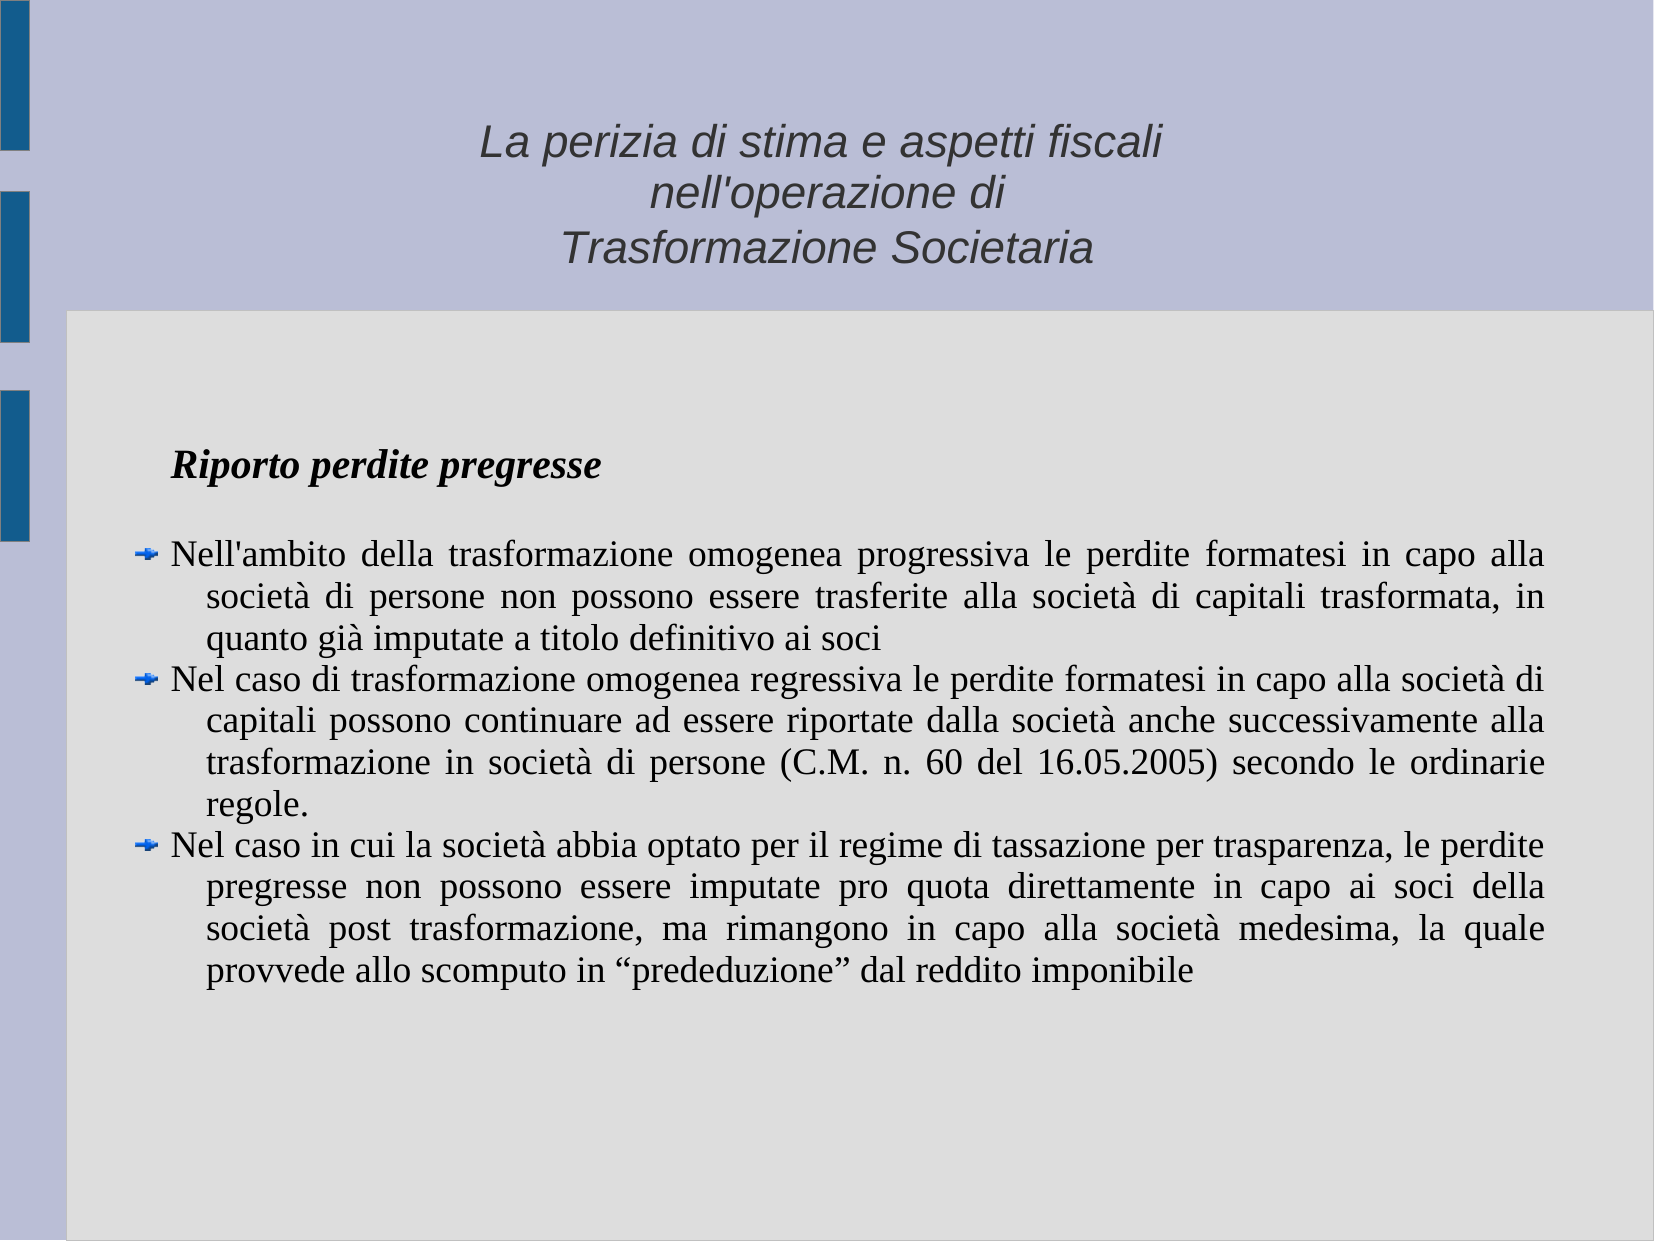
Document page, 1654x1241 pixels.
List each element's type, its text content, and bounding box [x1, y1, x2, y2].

title La perizia di stima e aspetti fiscali nell'operazione di Trasformazione Societaria [121, 91, 1534, 299]
subtitle Riporto perdite pregresse Nell'ambito della trasformazione omogenea progressiva le perdite formatesi in capo alla società di persone non possono essere trasferite alla società di capitali trasformata, in quanto già imputate a titolo definitivo ai soci Nel caso di trasformazione omogenea regressiva le perdite formatesi in capo alla società di capitali possono continuare ad essere riportate dalla società anche successivamente alla trasformazione in società di persone (C.M. n. 60 del 16.05.2005) secondo le ordinarie regole. Nel caso in cui la società abbia optato per il regime di tassazione per trasparenza, le perdite pregresse non possono essere imputate pro quota direttamente in capo ai soci della società post trasformazione, ma rimangono in capo alla società medesima, la quale provvede allo scomputo in “prededuzione” dal reddito imponibile [135, 201, 1548, 1241]
